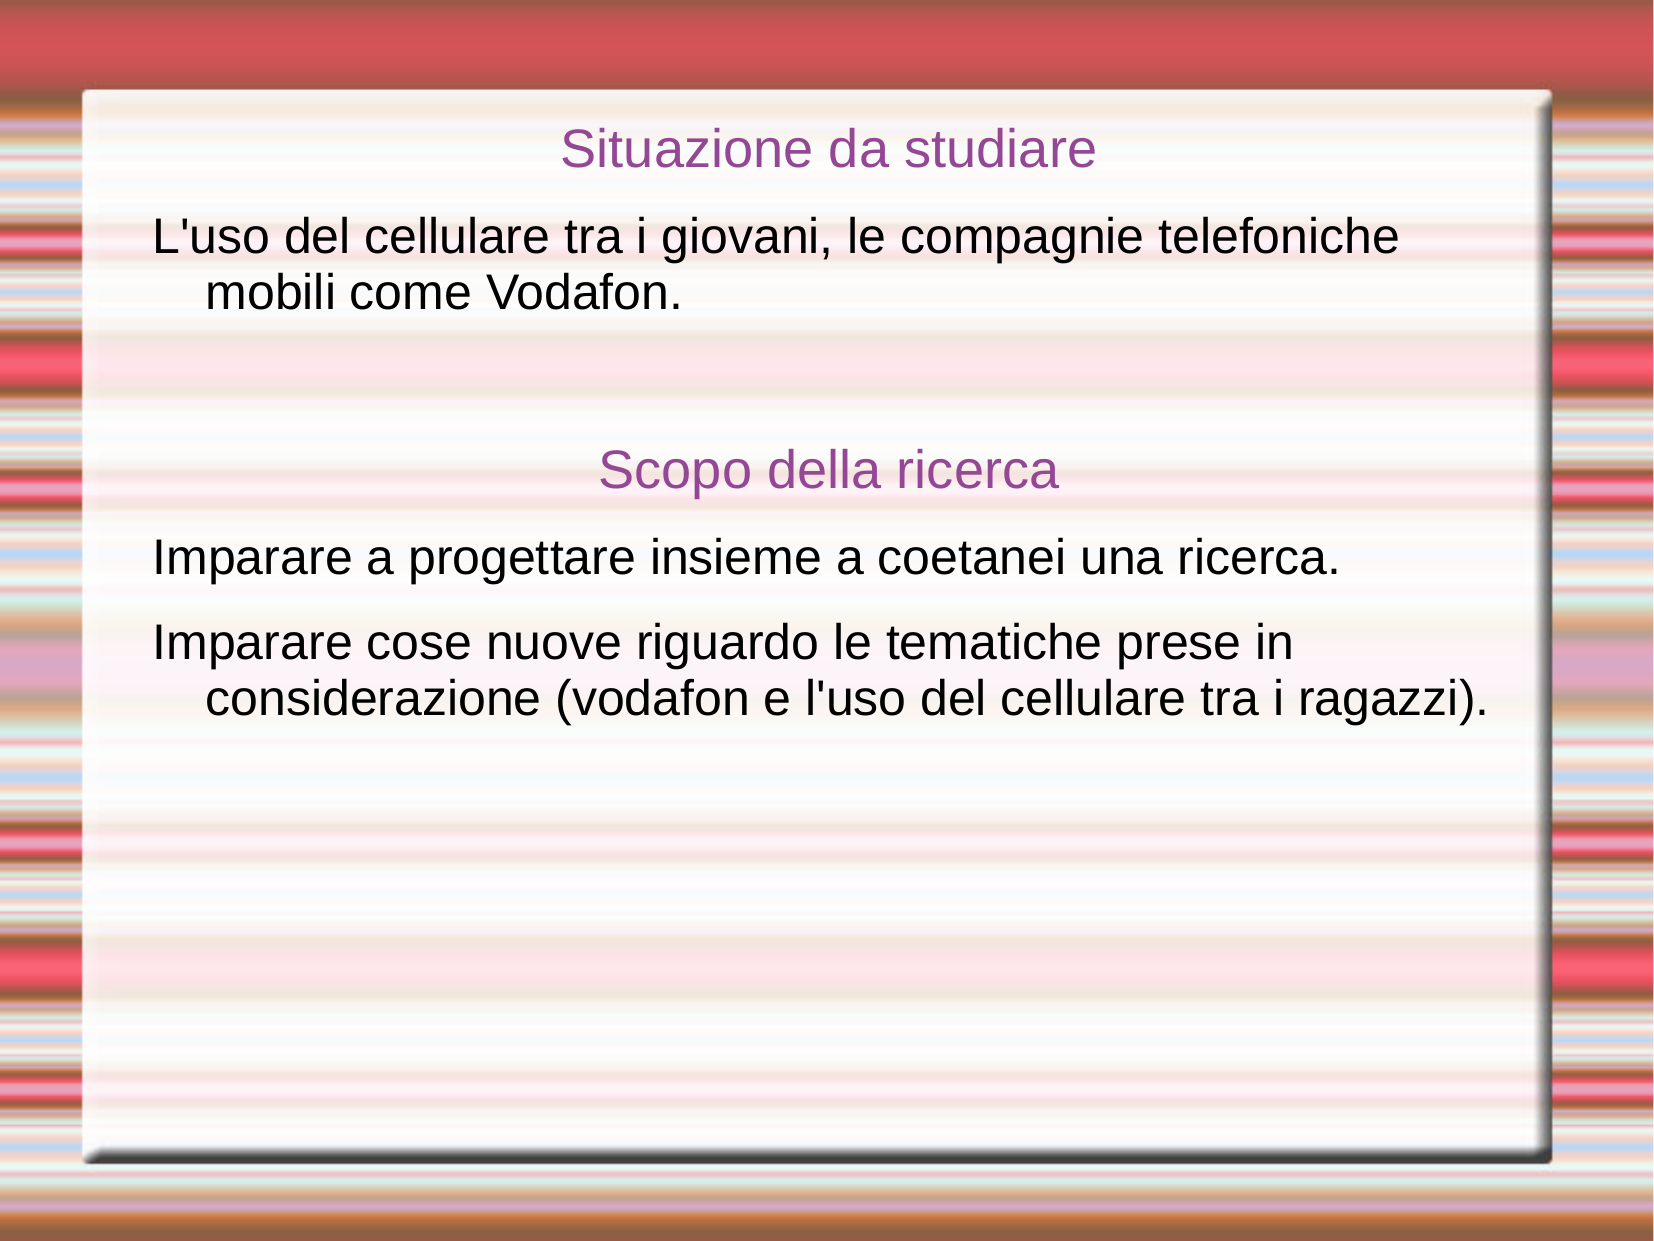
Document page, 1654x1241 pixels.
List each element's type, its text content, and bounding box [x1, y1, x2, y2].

picture [0, 0, 1654, 1241]
list Situazione da studiare L'uso del cellulare tra i giovani, le compagnie telefoniche mobili come Vodafon. Scopo della ricerca Imparare a progettare insieme a coetanei una ricerca. Imparare cose nuove riguardo le tematiche prese in considerazione (vodafon e l'uso del cellulare tra i ragazzi). [134, 118, 1506, 1118]
